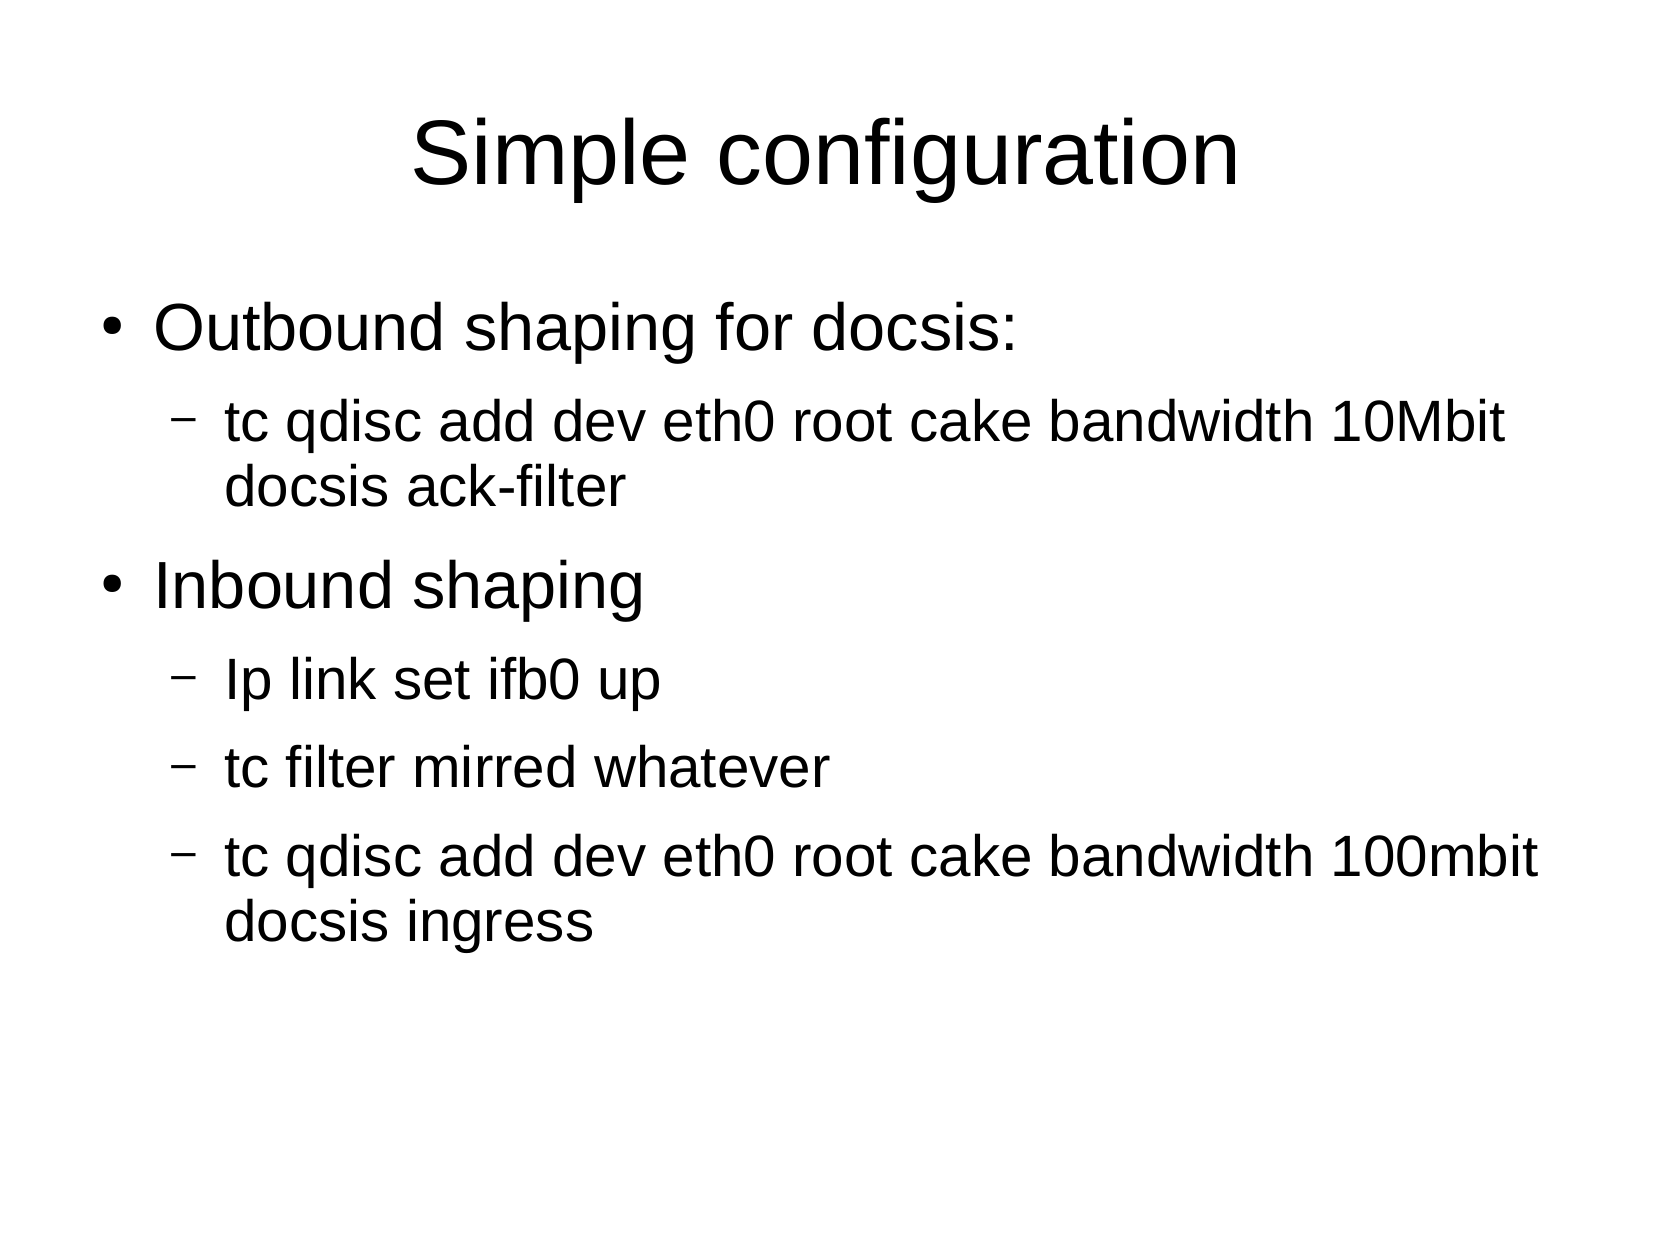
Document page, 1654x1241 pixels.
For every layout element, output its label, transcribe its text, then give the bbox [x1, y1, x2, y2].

list Outbound shaping for docsis: tc qdisc add dev eth0 root cake bandwidth 10Mbit docsis ack-filter Inbound shaping Ip link set ifb0 up tc filter mirred whatever tc qdisc add dev eth0 root cake bandwidth 100mbit docsis ingress [82, 290, 1571, 1010]
title Simple configuration [82, 49, 1571, 257]
